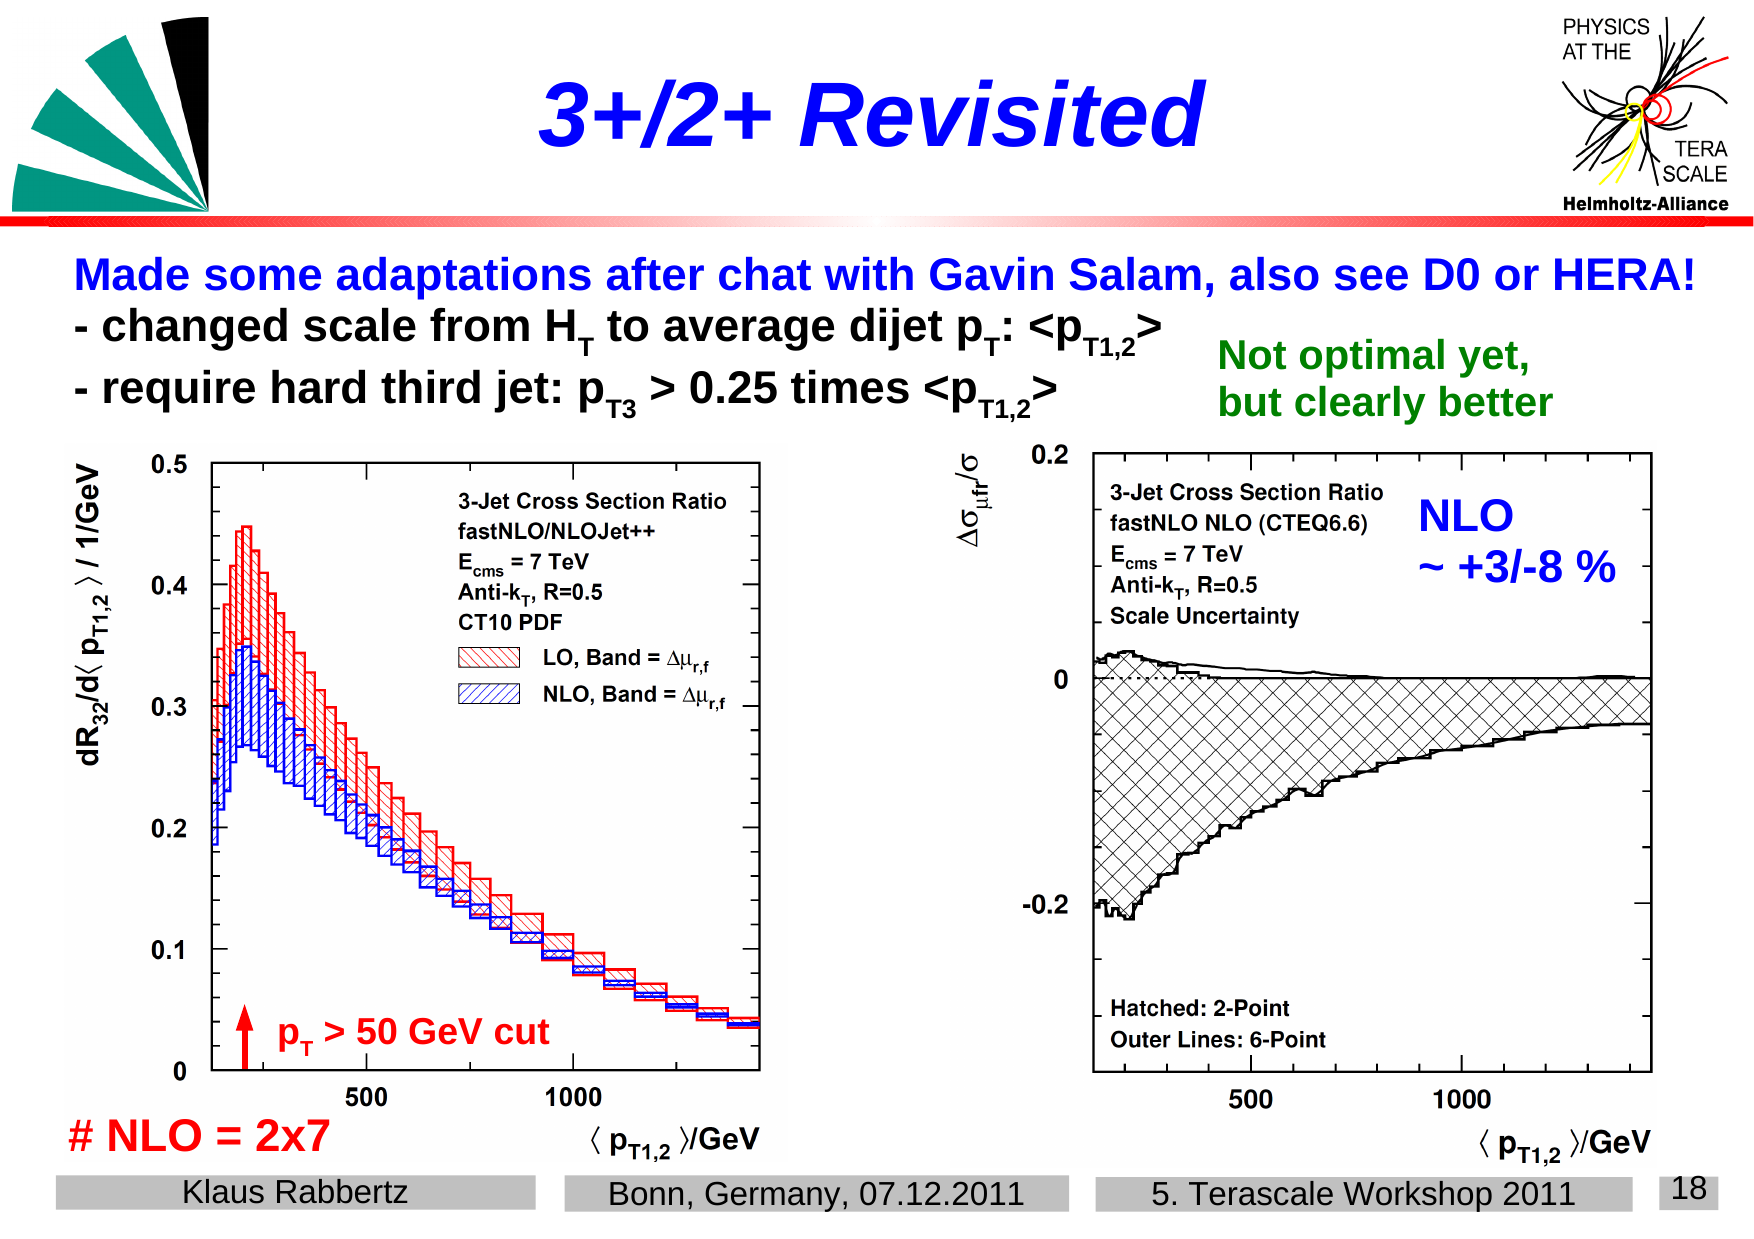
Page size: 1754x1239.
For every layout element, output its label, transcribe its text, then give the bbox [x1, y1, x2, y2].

picture [1546, 9, 1744, 223]
text_box Made some adaptations after chat with Gavin Salam, also see D0 or HERA! - changed scale from HT to average dijet pT: <pT1,2> - require hard third jet: pT3 > 0.25 times <pT1,2> [61, 242, 1722, 434]
picture [12, 17, 209, 214]
text_box Not optimal yet, but clearly better [1205, 326, 1565, 434]
title 3+/2+ Revisited [220, 22, 1525, 207]
picture [950, 440, 1657, 1168]
text_box pT > 50 GeV cut [265, 1004, 562, 1069]
picture [64, 443, 788, 1162]
text_box # NLO = 2x7 [56, 1104, 344, 1169]
text_box NLO ~ +3/-8 % [1406, 484, 1628, 601]
